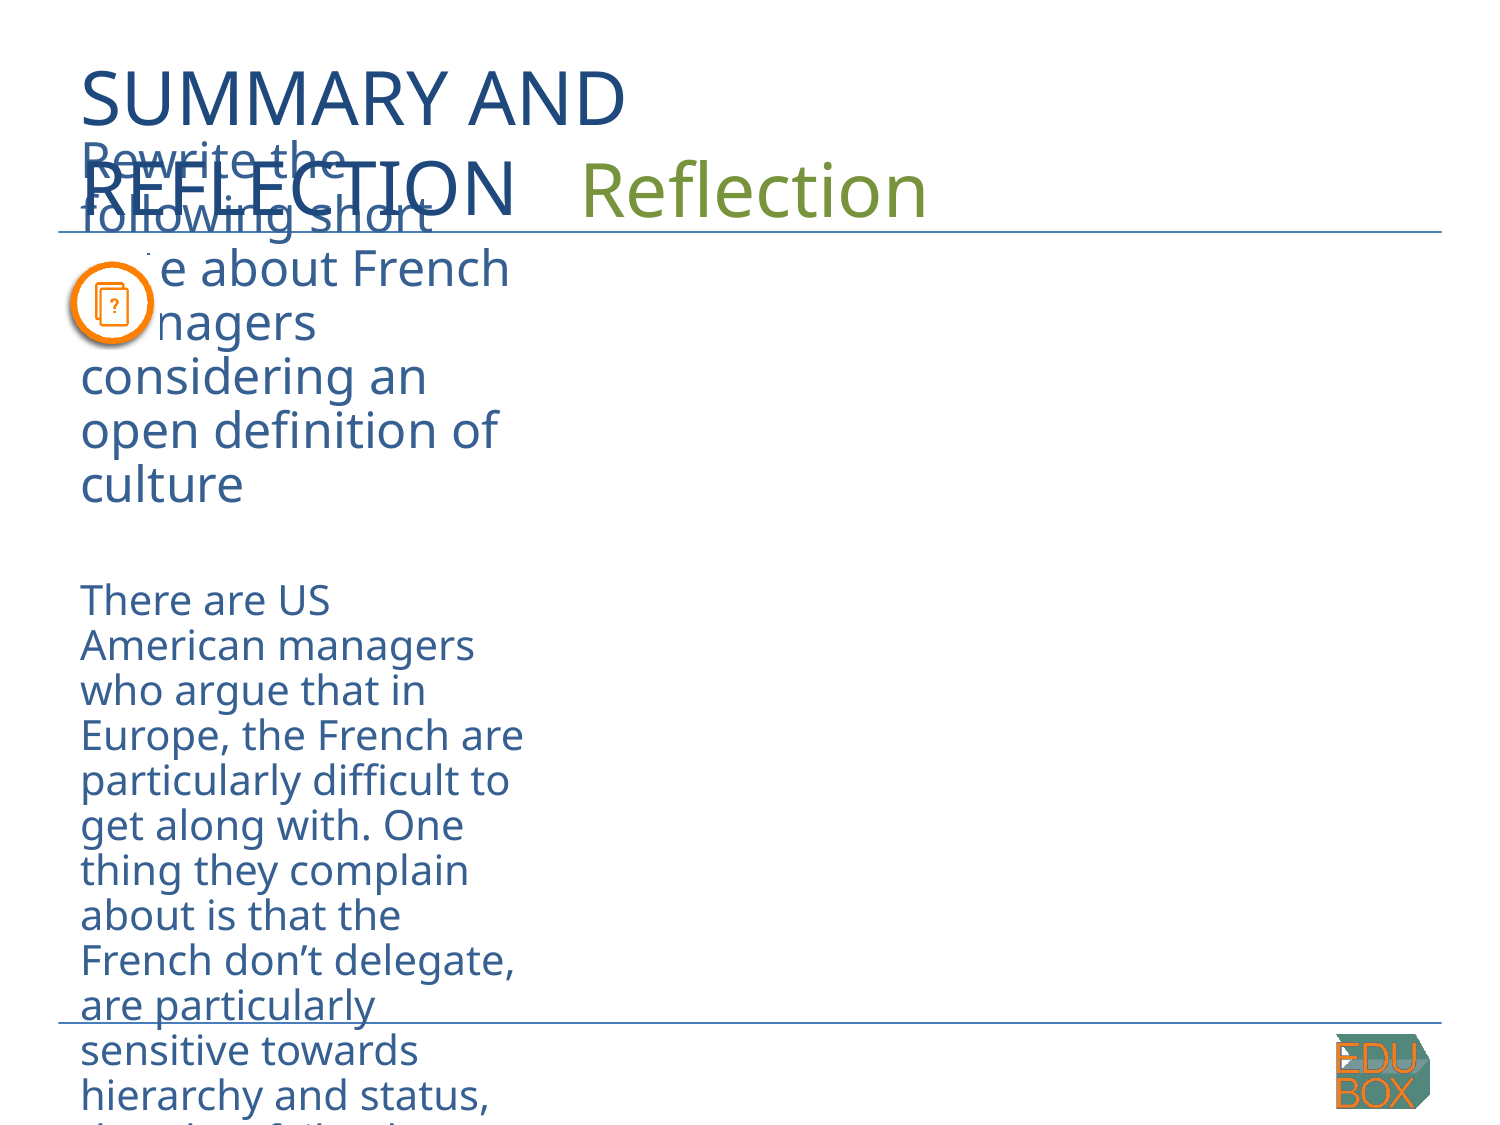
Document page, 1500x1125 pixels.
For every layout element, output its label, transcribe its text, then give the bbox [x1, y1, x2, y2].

picture [1328, 1028, 1437, 1114]
title SUMMARY AND REFLECTION [64, 42, 1500, 153]
list Reflection [64, 153, 1040, 247]
list Rewrite the following short note about French managers considering an open definition of culture There are US American managers who argue that in Europe, the French are particularly difficult to get along with. One thing they complain about is that the French don’t delegate, are particularly sensitive towards hierarchy and status, that they fail to keep their subordinates informed and in fact are highly authoritarian. Another complaint is that French managers don’t show responsibility towards their subordinates and generally speaking are not good team players. (cf. Steers, R. 2013:41) [159, 251, 1447, 973]
picture [64, 255, 160, 350]
